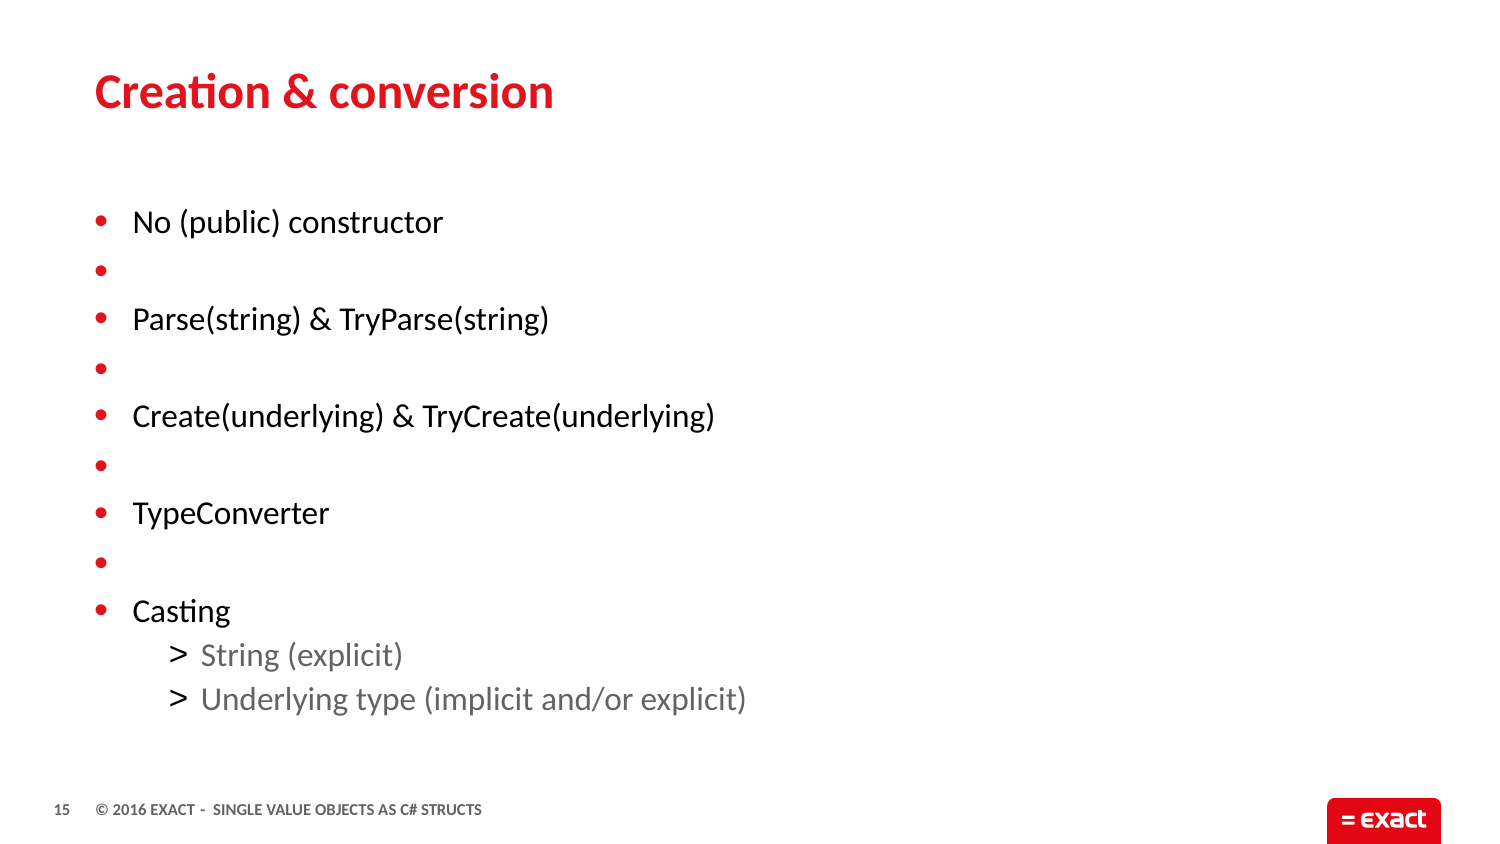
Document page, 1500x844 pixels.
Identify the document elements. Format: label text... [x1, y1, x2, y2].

text_box - Single Value Objects as C# structs [185, 786, 826, 832]
list No (public) constructor Parse(string) & TryParse(string) Create(underlying) & TryCreate(underlying) TypeConverter Casting String (explicit) Underlying type (implicit and/or explicit) [79, 196, 1421, 754]
title Creation & conversion [79, 62, 1421, 128]
text_box [38, 786, 96, 832]
